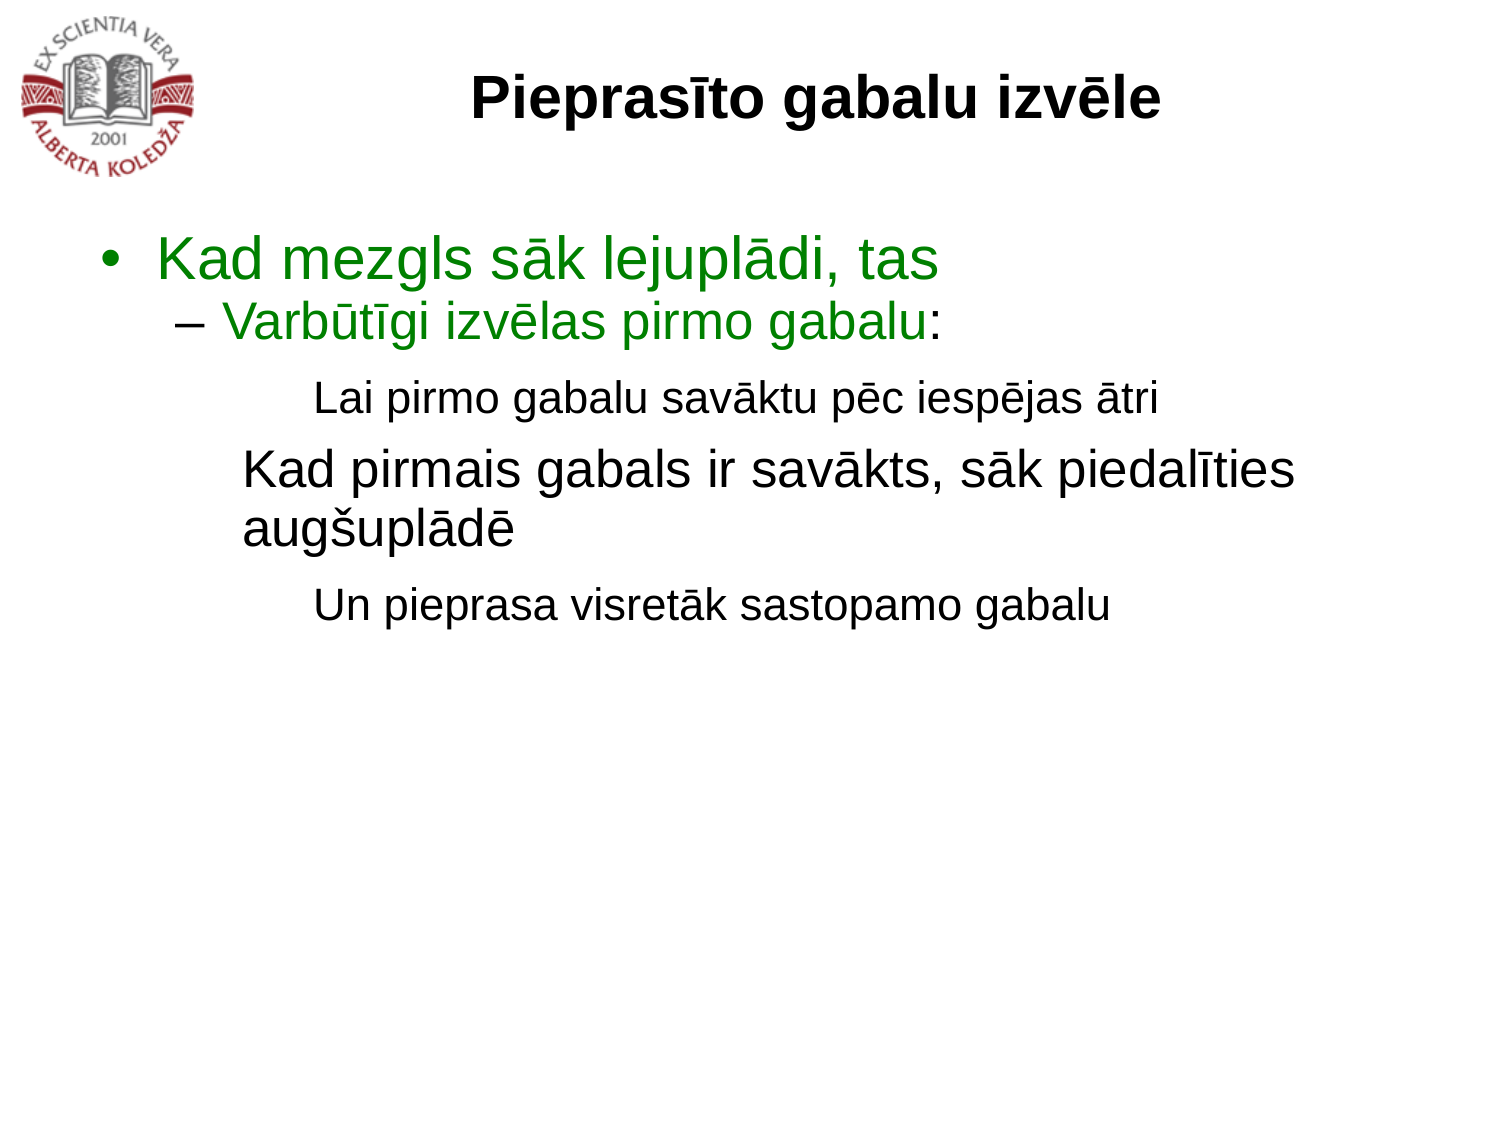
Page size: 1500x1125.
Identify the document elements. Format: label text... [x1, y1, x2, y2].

title Pieprasīto gabalu izvēle [187, 63, 1425, 132]
list Kad mezgls sāk lejuplādi, tas Varbūtīgi izvēlas pirmo gabalu: Lai pirmo gabalu savāktu pēc iespējas ātri Kad pirmais gabals ir savākts, sāk piedalīties augšuplādē Un pieprasa visretāk sastopamo gabalu [85, 216, 1436, 1035]
picture [21, 16, 194, 177]
